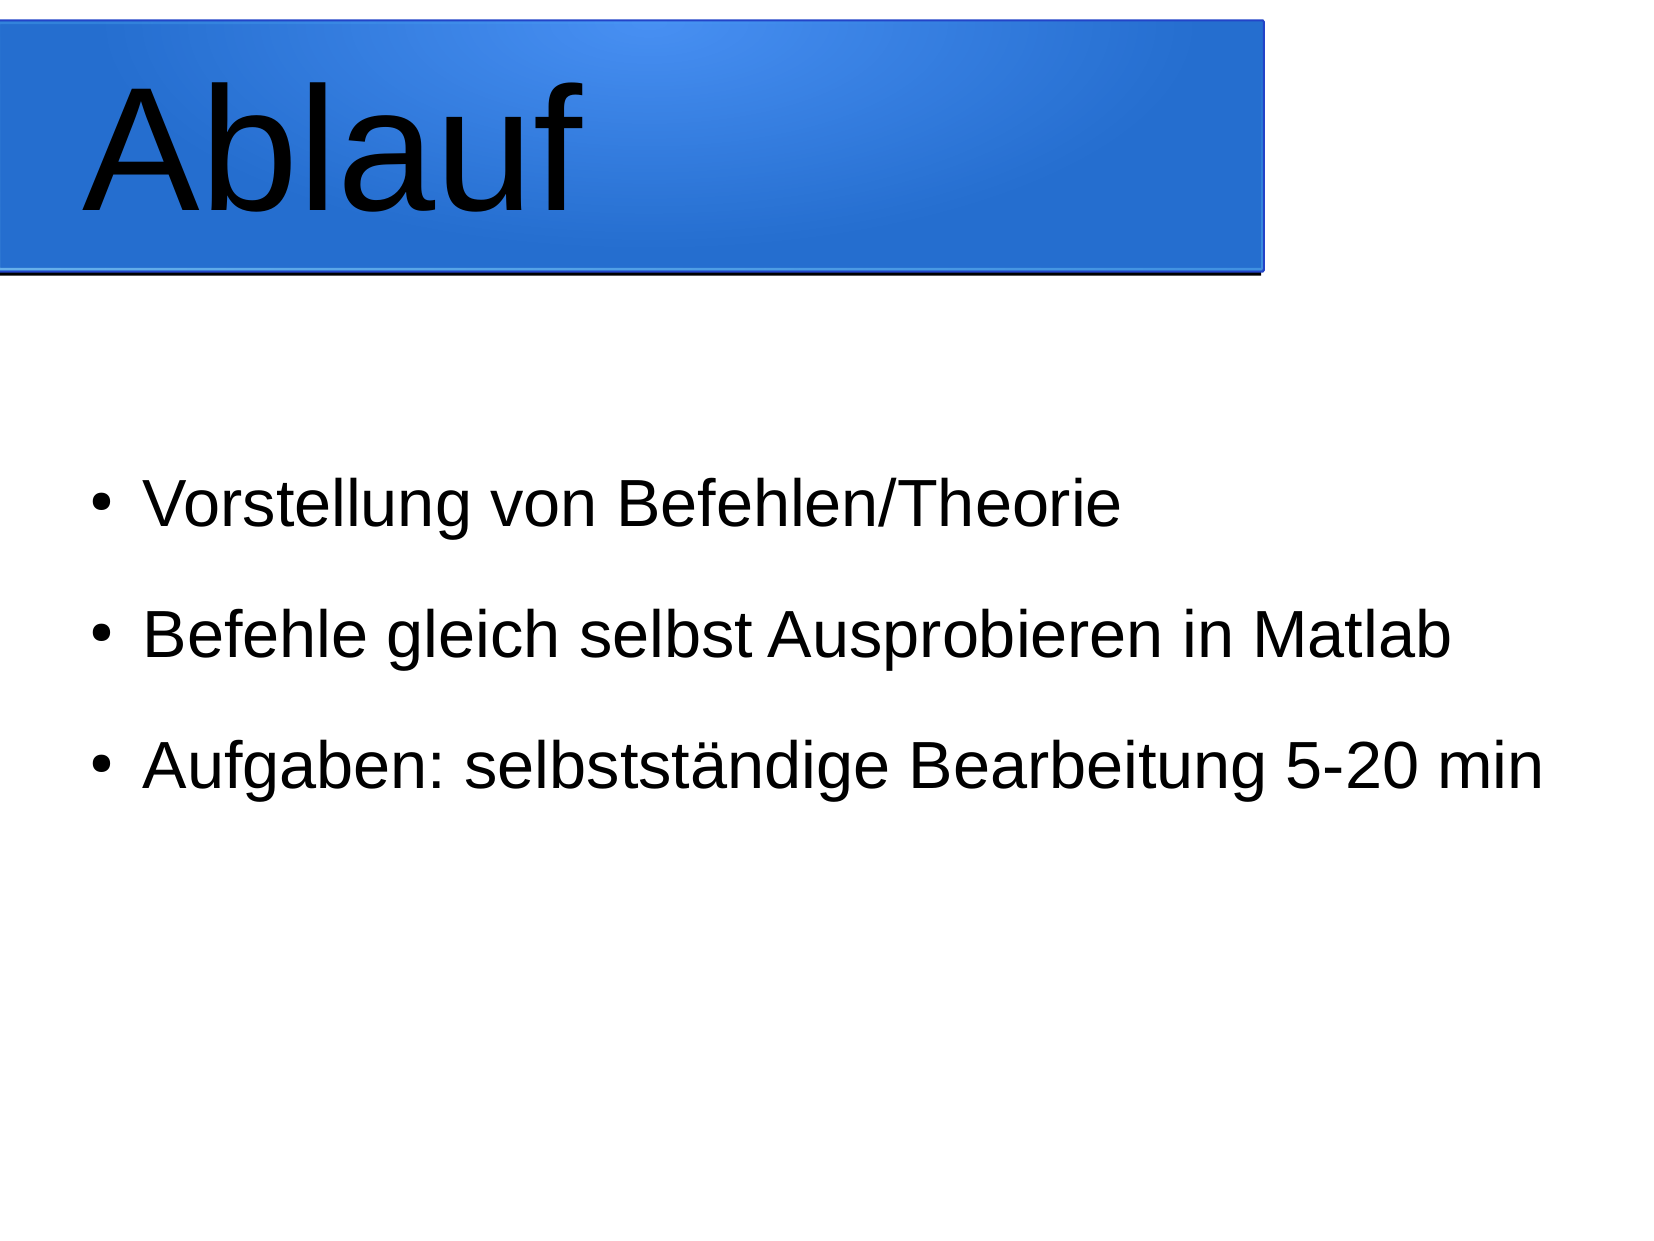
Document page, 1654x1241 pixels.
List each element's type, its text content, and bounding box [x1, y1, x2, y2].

list Vorstellung von Befehlen/Theorie Befehle gleich selbst Ausprobieren in Matlab Aufgaben: selbstständige Bearbeitung 5-20 min [71, 465, 1561, 1186]
title Ablauf [82, 47, 1235, 252]
